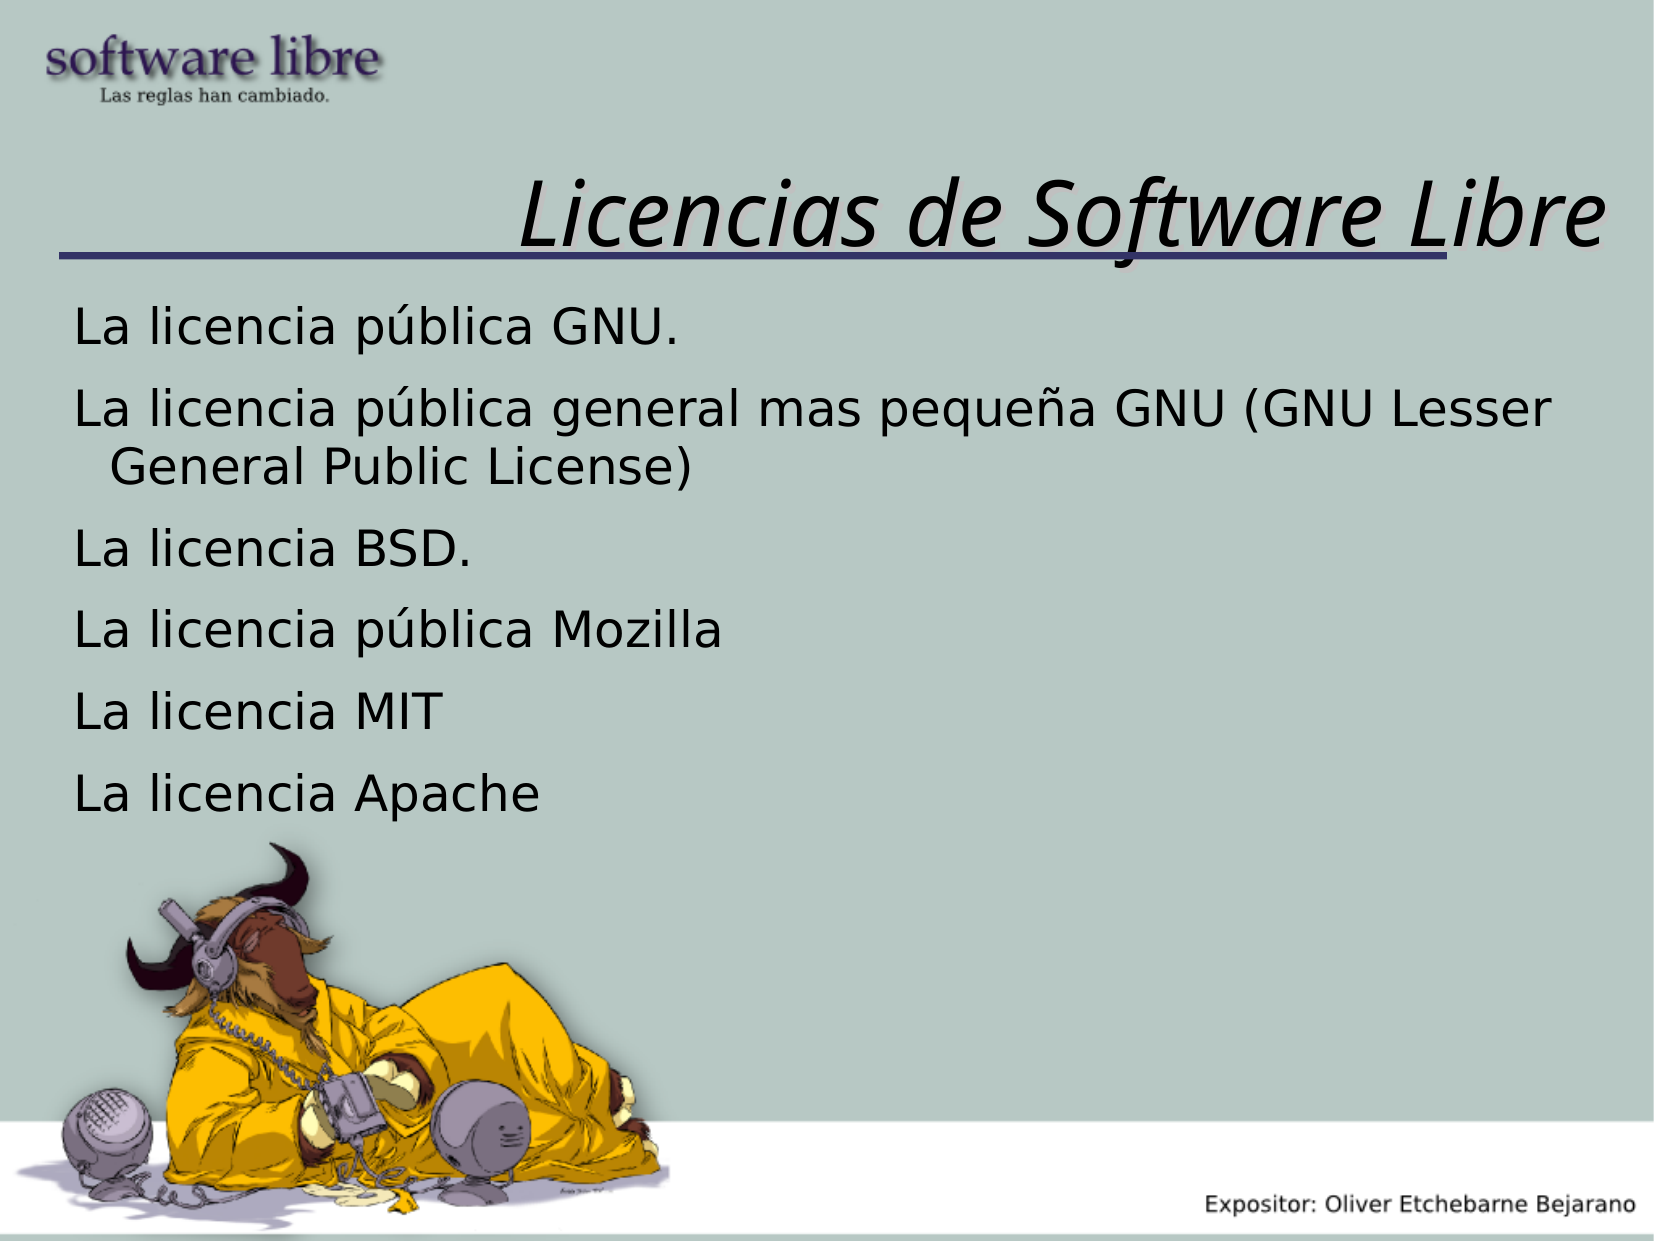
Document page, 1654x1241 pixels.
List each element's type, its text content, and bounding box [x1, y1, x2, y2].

text_box La licencia pública GNU. La licencia pública general mas pequeña GNU (GNU Lesser General Public License) La licencia BSD. La licencia pública Mozilla La licencia MIT La licencia Apache [59, 290, 1595, 875]
text_box Licencias de Software Libre [59, 140, 1625, 266]
text_box [59, 252, 1447, 260]
picture [0, 0, 1654, 1241]
